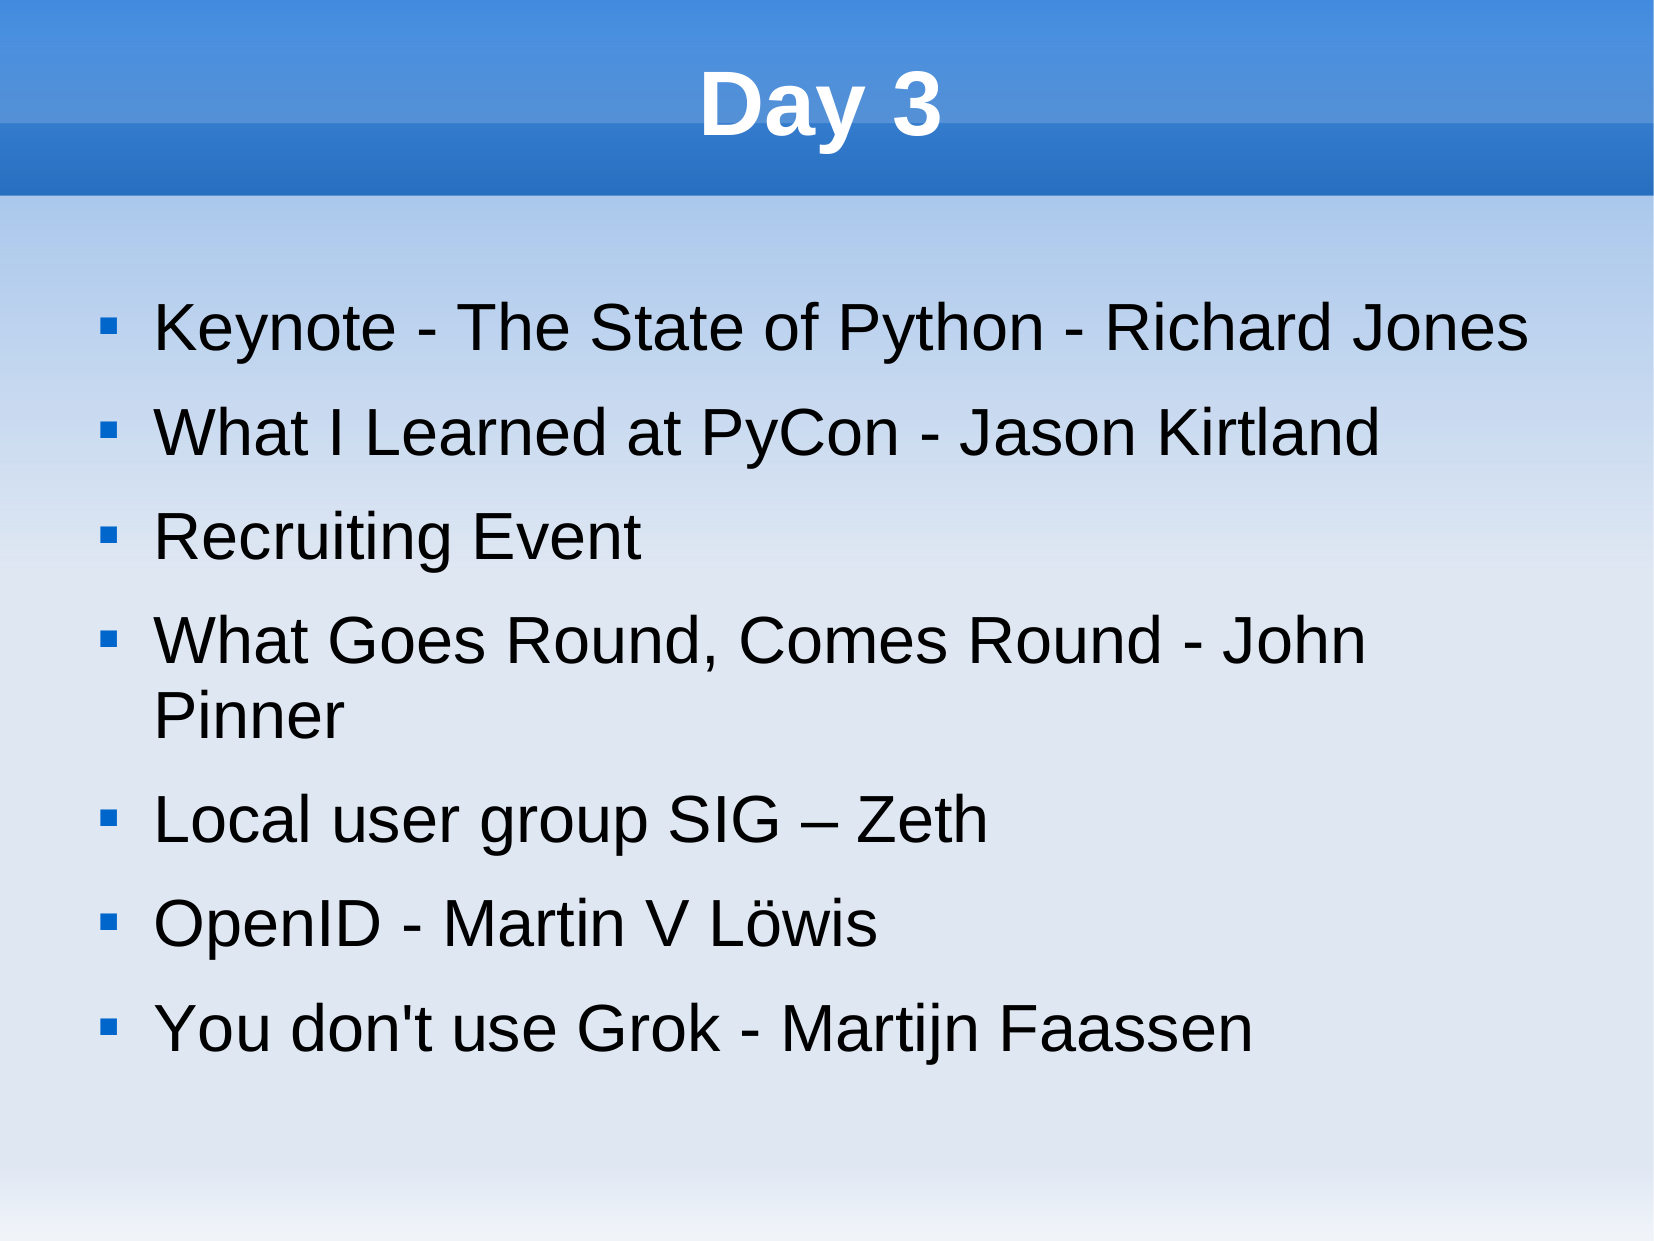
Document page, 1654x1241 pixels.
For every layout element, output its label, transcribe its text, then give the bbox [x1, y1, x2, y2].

picture [0, 0, 1654, 1241]
list Keynote - The State of Python - Richard Jones What I Learned at PyCon - Jason Kirtland Recruiting Event What Goes Round, Comes Round - John Pinner Local user group SIG – Zeth OpenID - Martin V Löwis You don't use Grok - Martijn Faassen [82, 290, 1571, 1094]
title Day 3 [76, 7, 1565, 200]
